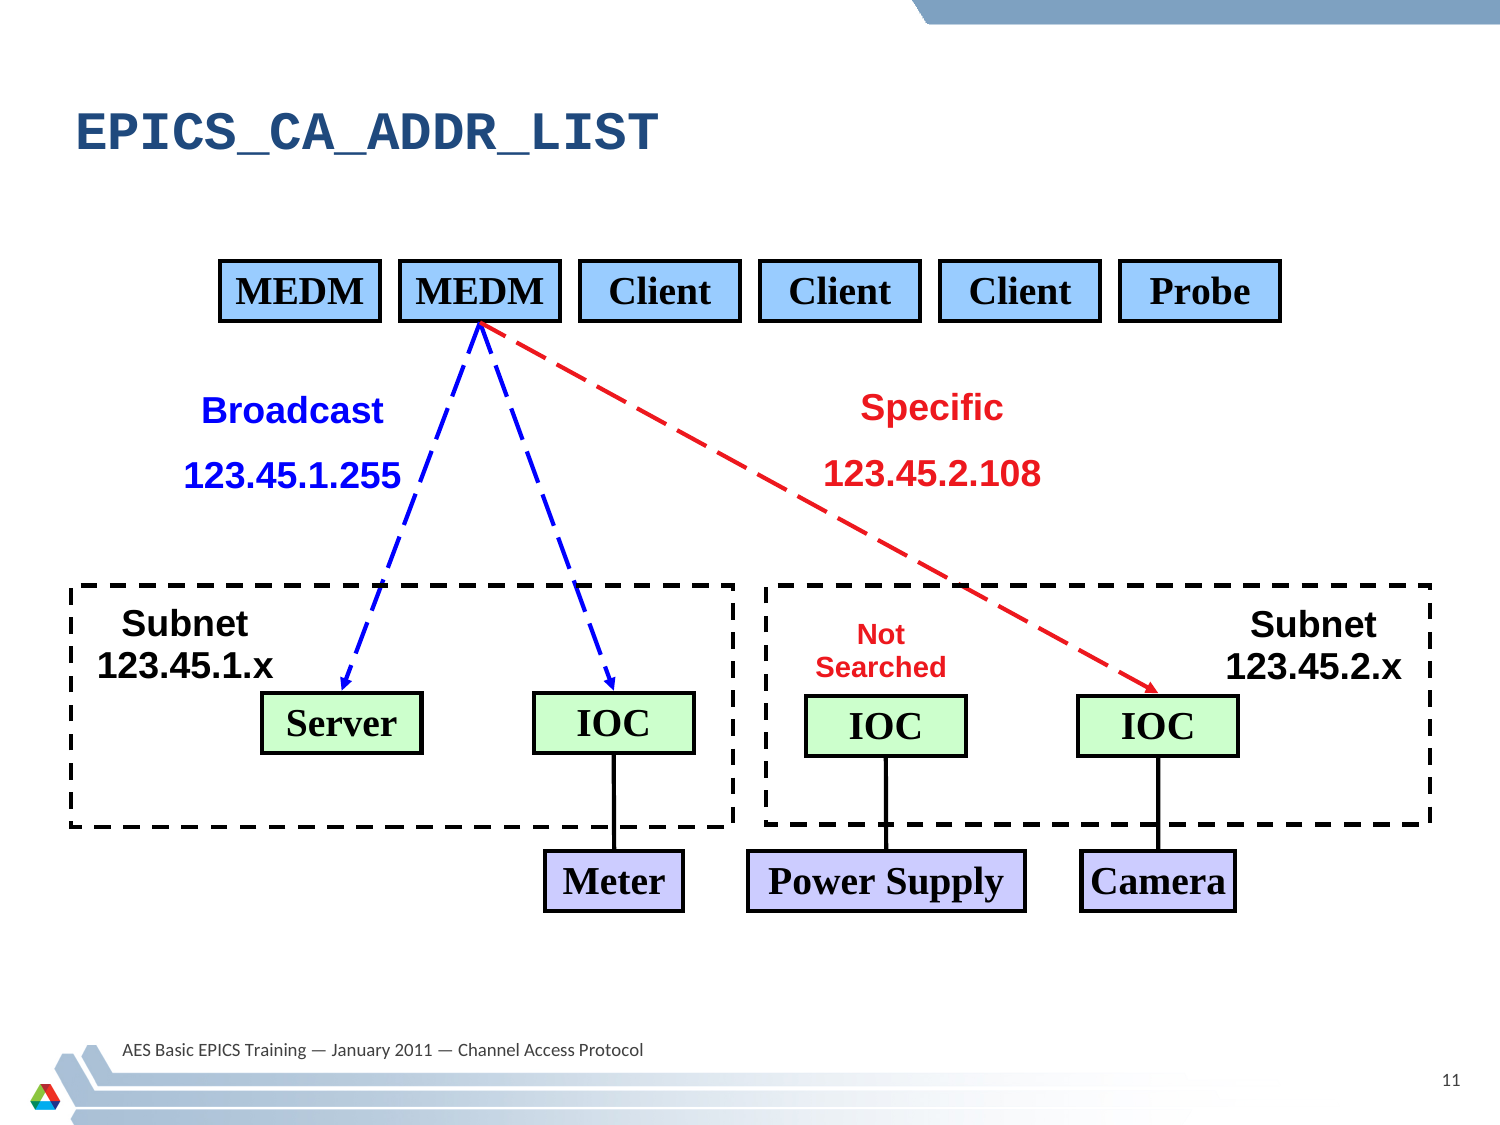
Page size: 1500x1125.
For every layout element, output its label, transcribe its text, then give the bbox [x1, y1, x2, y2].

text_box MEDM [220, 260, 380, 321]
text_box Broadcast 123.45.1.255 [155, 381, 430, 505]
text_box Specific 123.45.2.108 [795, 379, 1070, 502]
text_box Client [579, 260, 741, 321]
text_box Client [940, 260, 1101, 321]
text_box Camera [1081, 850, 1236, 911]
text_box Subnet 123.45.2.x [1207, 596, 1420, 696]
text_box Power Supply [747, 850, 1025, 911]
title EPICS_CA_ADDR_LIST [75, 104, 1426, 166]
text_box Probe [1120, 260, 1280, 321]
text_box Subnet 123.45.1.x [80, 594, 291, 695]
text_box IOC [1078, 695, 1239, 756]
text_box MEDM [399, 260, 560, 321]
text_box Not Searched [787, 610, 975, 692]
text_box IOC [533, 693, 694, 754]
text_box Client [759, 260, 921, 321]
picture [0, 1037, 1500, 1125]
text_box Meter [545, 850, 684, 911]
text_box IOC [805, 695, 966, 756]
text_box Server [261, 693, 422, 754]
picture [0, 0, 1500, 26]
